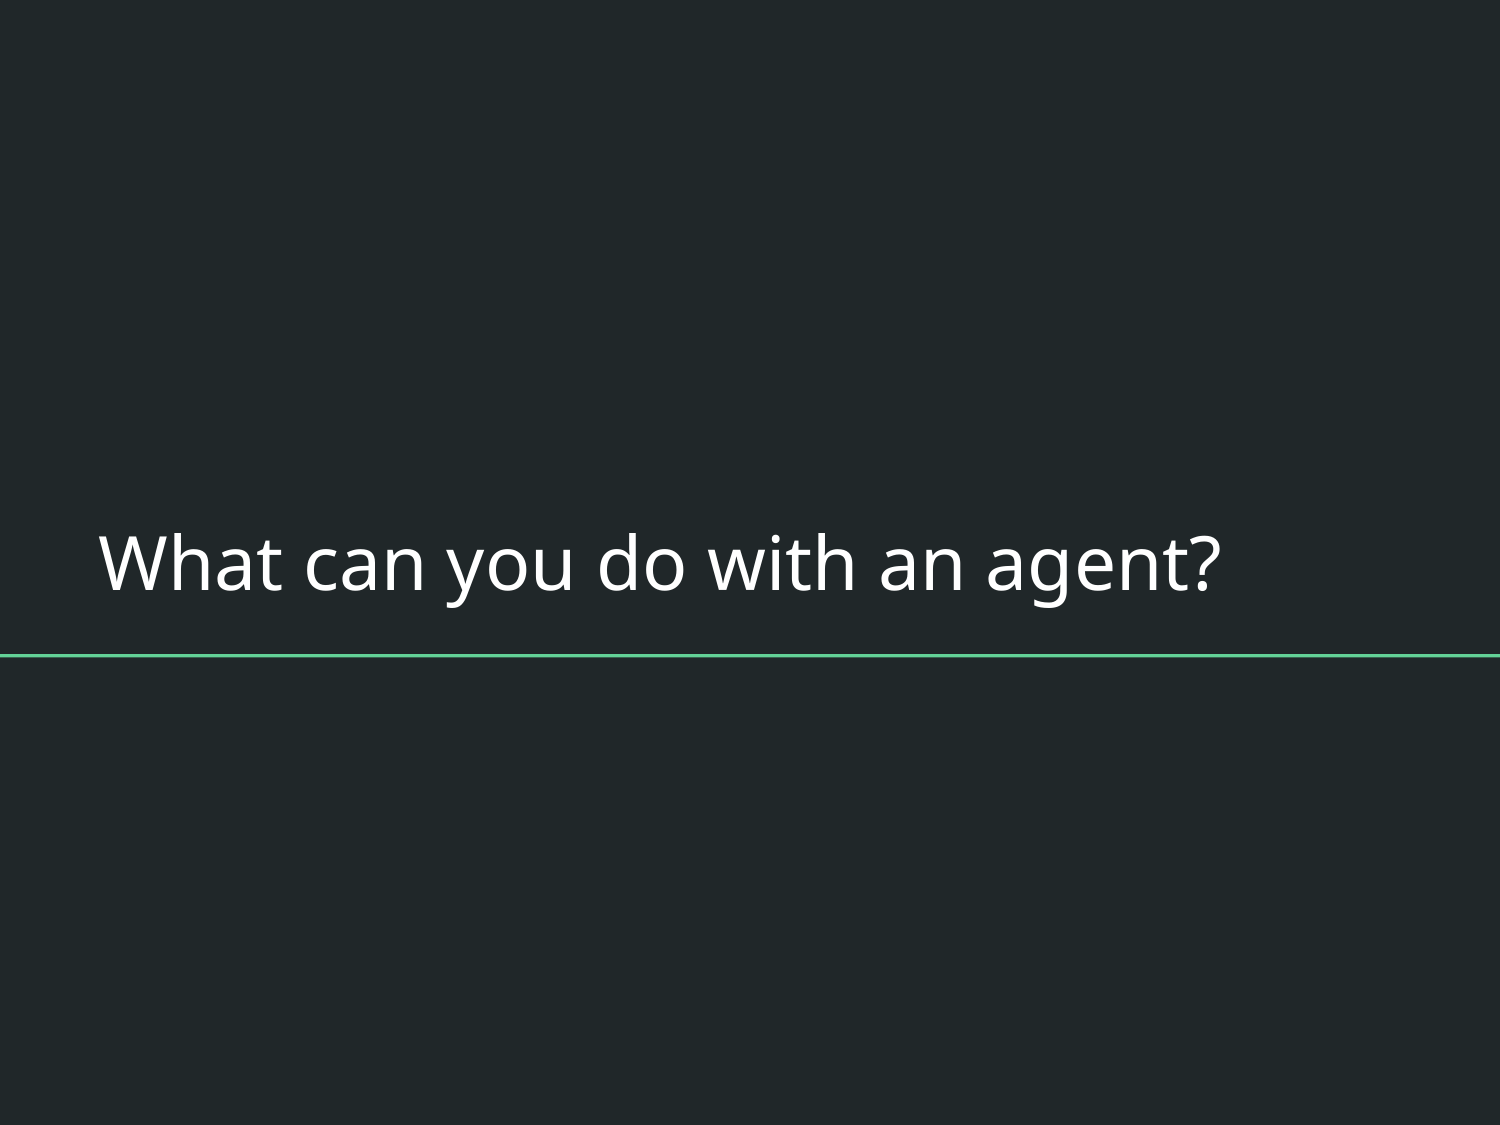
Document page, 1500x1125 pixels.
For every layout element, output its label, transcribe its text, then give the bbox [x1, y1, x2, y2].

title What can you do with an agent? [83, 450, 1417, 621]
